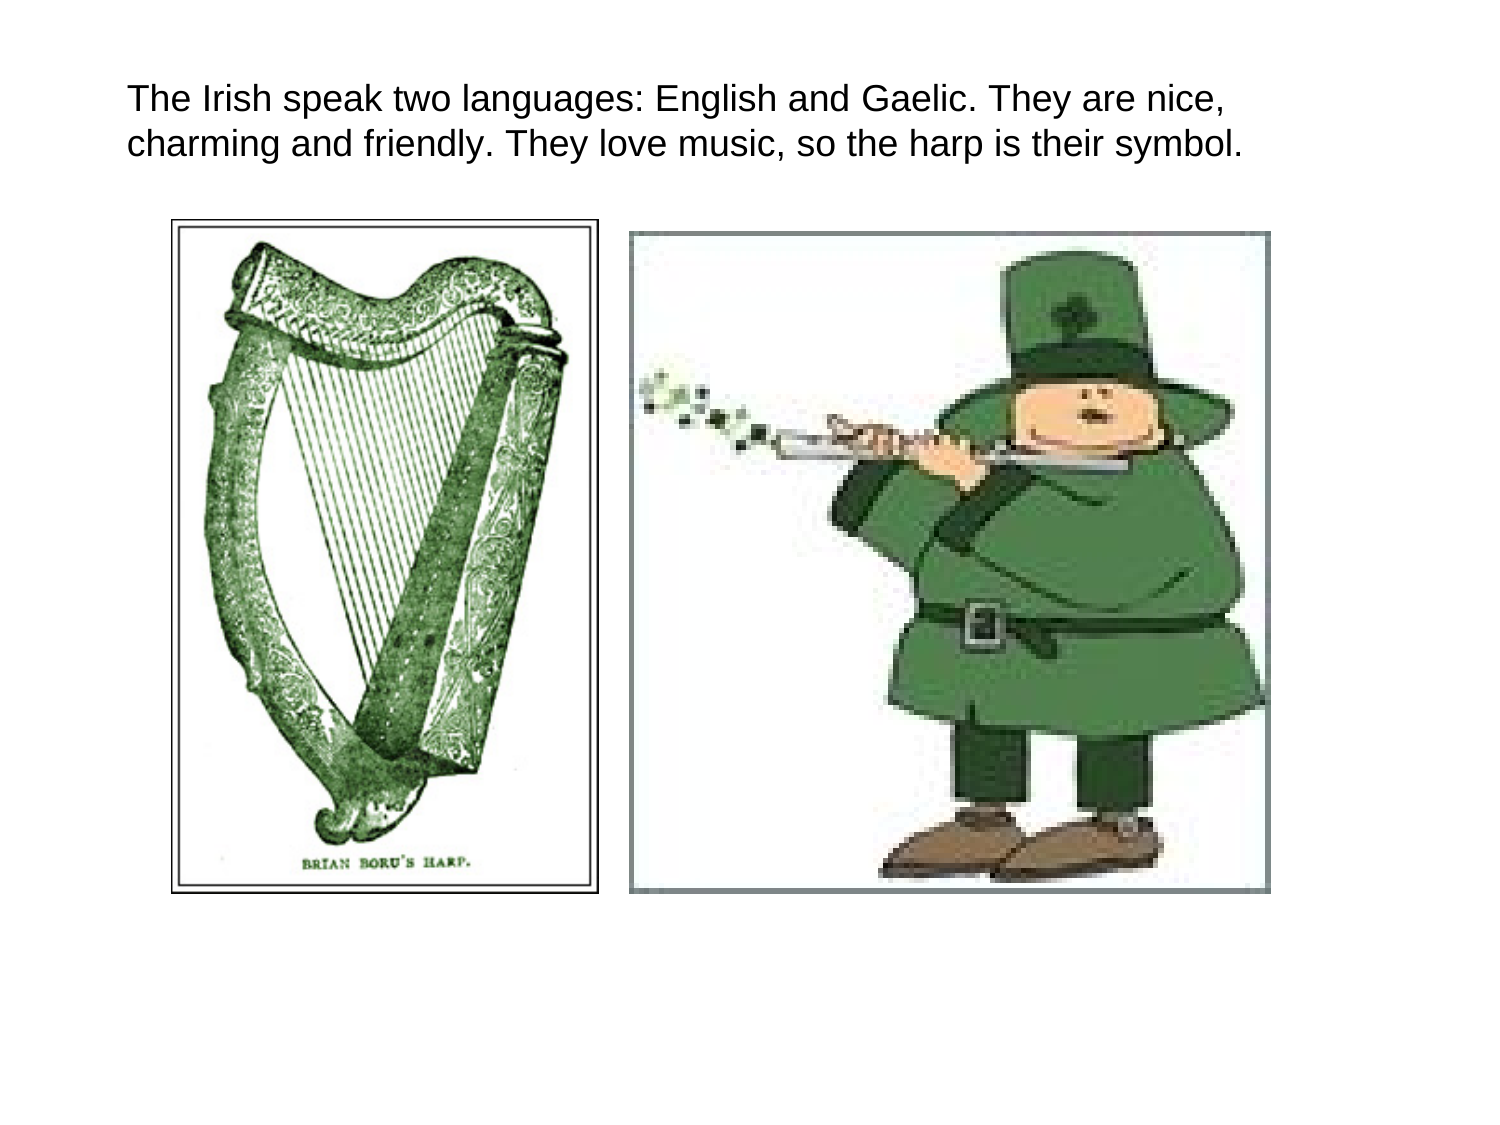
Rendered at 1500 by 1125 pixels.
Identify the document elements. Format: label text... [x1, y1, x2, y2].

picture [629, 231, 1271, 894]
text_box The Irish speak two languages: English and Gaelic. They are nice, charming and friendly. They love music, so the harp is their symbol. [112, 66, 1353, 172]
picture [171, 219, 599, 894]
